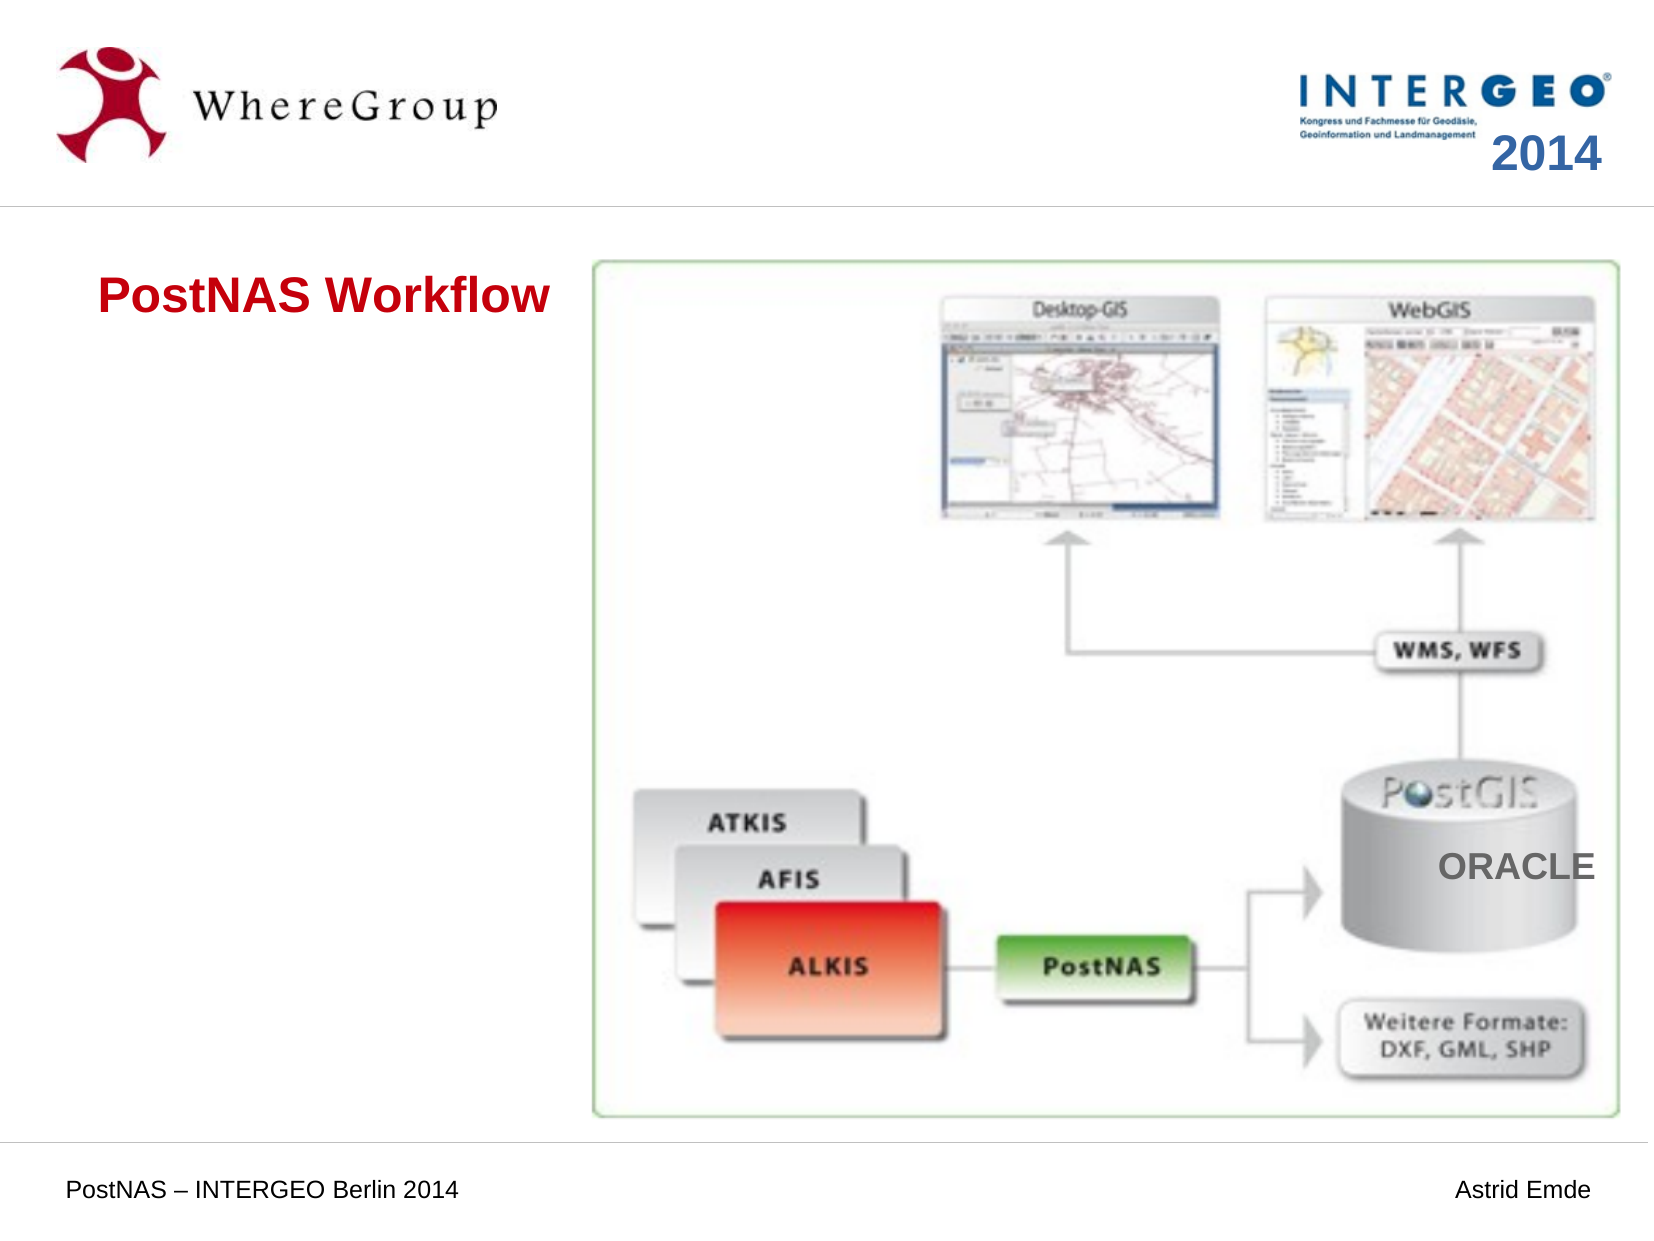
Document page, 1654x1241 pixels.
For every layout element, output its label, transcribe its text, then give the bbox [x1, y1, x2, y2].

picture [56, 47, 497, 163]
text_box PostNAS Workflow [82, 259, 578, 1087]
text_box ORACLE [1423, 838, 1612, 902]
picture [578, 247, 1635, 1134]
picture [1299, 29, 1613, 185]
